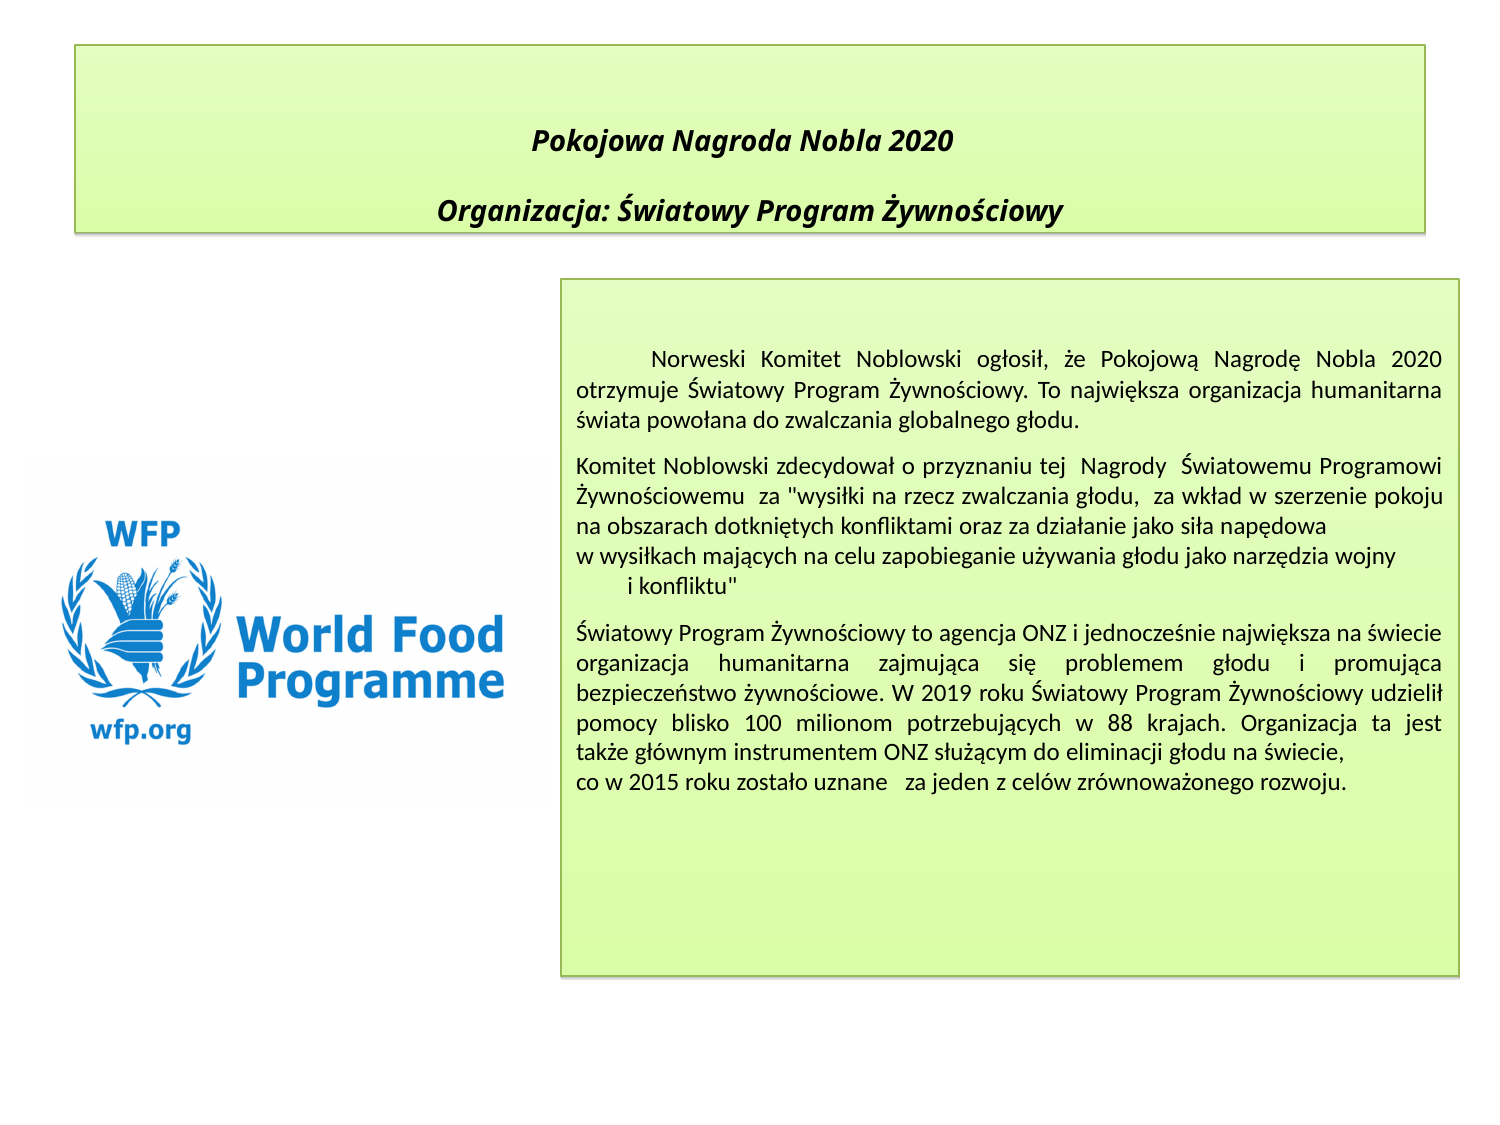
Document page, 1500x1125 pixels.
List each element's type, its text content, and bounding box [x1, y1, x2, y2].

picture [17, 456, 550, 811]
list Norweski Komitet Noblowski ogłosił, że Pokojową Nagrodę Nobla 2020 otrzymuje Światowy Program Żywnościowy. To największa organizacja humanitarna świata powołana do zwalczania globalnego głodu. Komitet Noblowski zdecydował o przyznaniu tej Nagrody Światowemu Programowi Żywnościowemu za "wysiłki na rzecz zwalczania głodu, za wkład w szerzenie pokoju na obszarach dotkniętych konfliktami oraz za działanie jako siła napędowa w wysiłkach mających na celu zapobieganie używania głodu jako narzędzia wojny i konfliktu" Światowy Program Żywnościowy to agencja ONZ i jednocześnie największa na świecie organizacja humanitarna zajmująca się problemem głodu i promująca bezpieczeństwo żywnościowe. W 2019 roku Światowy Program Żywnościowy udzielił pomocy blisko 100 milionom potrzebujących w 88 krajach. Organizacja ta jest także głównym instrumentem ONZ służącym do eliminacji głodu na świecie, co w 2015 roku zostało uznane za jeden z celów zrównoważonego rozwoju. [561, 278, 1459, 976]
title Pokojowa Nagroda Nobla 2020 Organizacja: Światowy Program Żywnościowy [75, 45, 1426, 233]
